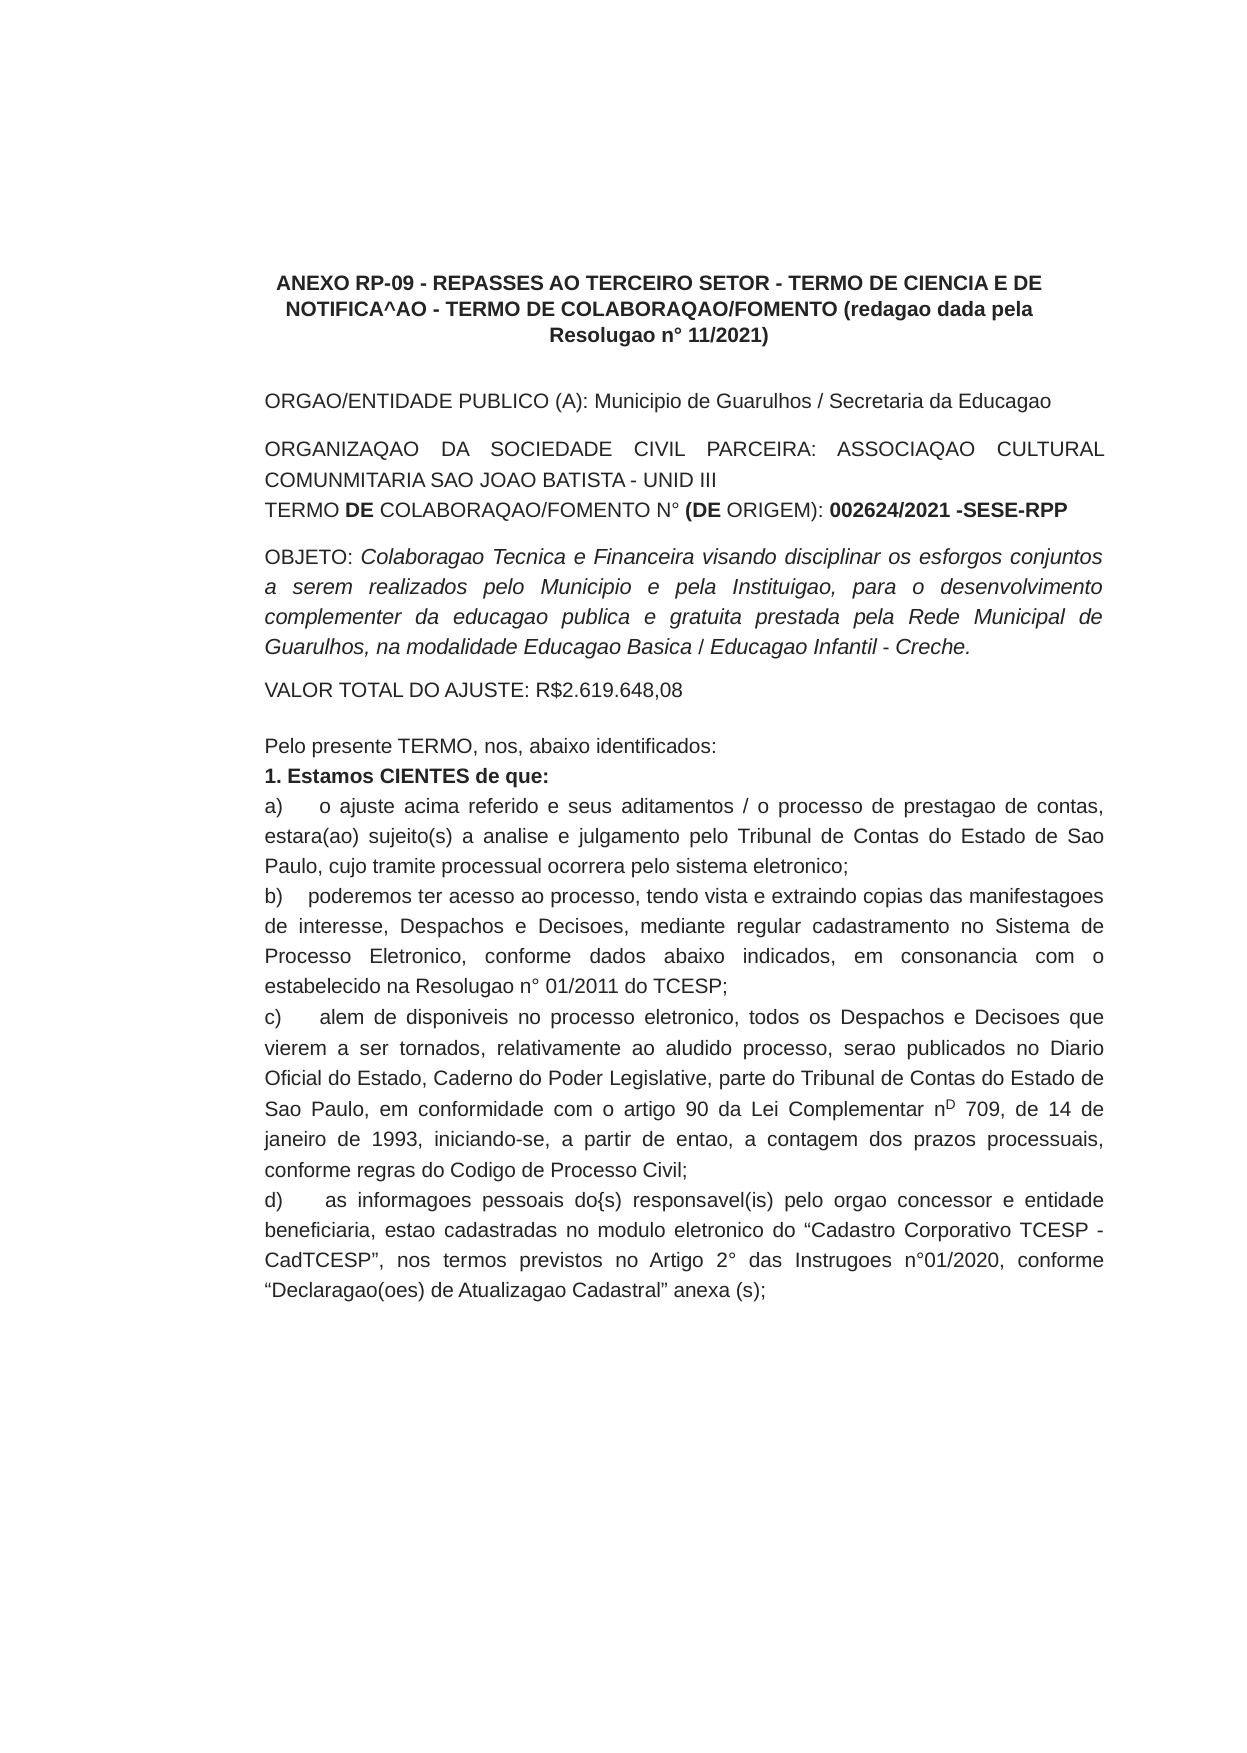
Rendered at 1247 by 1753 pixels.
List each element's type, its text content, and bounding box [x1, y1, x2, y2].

text_box ANEXO RP-09 - REPASSES AO TERCEIRO SETOR - TERMO DE CIENCIA E DE NOTIFICA^AO - TERMO DE COLABORAQAO/FOMENTO (redagao dada pela Resolugao n° 11/2021) ORGAO/ENTIDADE PUBLICO (A): Municipio de Guarulhos / Secretaria da Educagao organizaqAo DA SOCIEDADE CIVIL PARCEIRA: ASSOCIAQAO CULTURAL COMUNMITARIA SAO JOAO BATISTA - UNID III TERMO DE COLABORAQAO/FOMENTO N° (DE ORIGEM): 002624/2021 -SESE-RPP OBJETO: Colaboragao Tecnica e Financeira visando disciplinar os esforgos conjuntos a serem realizados pelo Municipio e pela Instituigao, para o desenvolvimento complementer da educagao publica e gratuita prestada pela Rede Municipal de Guarulhos, na modalidade Educagao Basica / Educagao Infantil - Creche. VALOR TOTAL DO AJUSTE: R$2.619.648,08 Pelo presente TERMO, nos, abaixo identificados: 1. Estamos CIENTES de que: a) o ajuste acima referido e seus aditamentos / o processo de prestagao de contas, estara(ao) sujeito(s) a analise e julgamento pelo Tribunal de Contas do Estado de Sao Paulo, cujo tramite processual ocorrera pelo sistema eletronico; b) poderemos ter acesso ao processo, tendo vista e extraindo copias das manifestagoes de interesse, Despachos e Decisoes, mediante regular cadastramento no Sistema de Processo Eletronico, conforme dados abaixo indicados, em consonancia com o estabelecido na Resolugao n° 01/2011 do TCESP; c) alem de disponiveis no processo eletronico, todos os Despachos e Decisoes que vierem a ser tornados, relativamente ao aludido processo, serao publicados no Diario Oficial do Estado, Caderno do Poder Legislative, parte do Tribunal de Contas do Estado de Sao Paulo, em conformidade com o artigo 90 da Lei Complementar nD 709, de 14 de janeiro de 1993, iniciando-se, a partir de entao, a contagem dos prazos processuais, conforme regras do Codigo de Processo Civil; d) as informagoes pessoais do{s) responsavel(is) pelo orgao concessor e entidade beneficiaria, estao cadastradas no modulo eletronico do “Cadastro Corporativo TCESP - CadTCESP”, nos termos previstos no Artigo 2° das Instrugoes n°01/2020, conforme “Declaragao(oes) de Atualizagao Cadastral” anexa (s); [265, 269, 1104, 1540]
